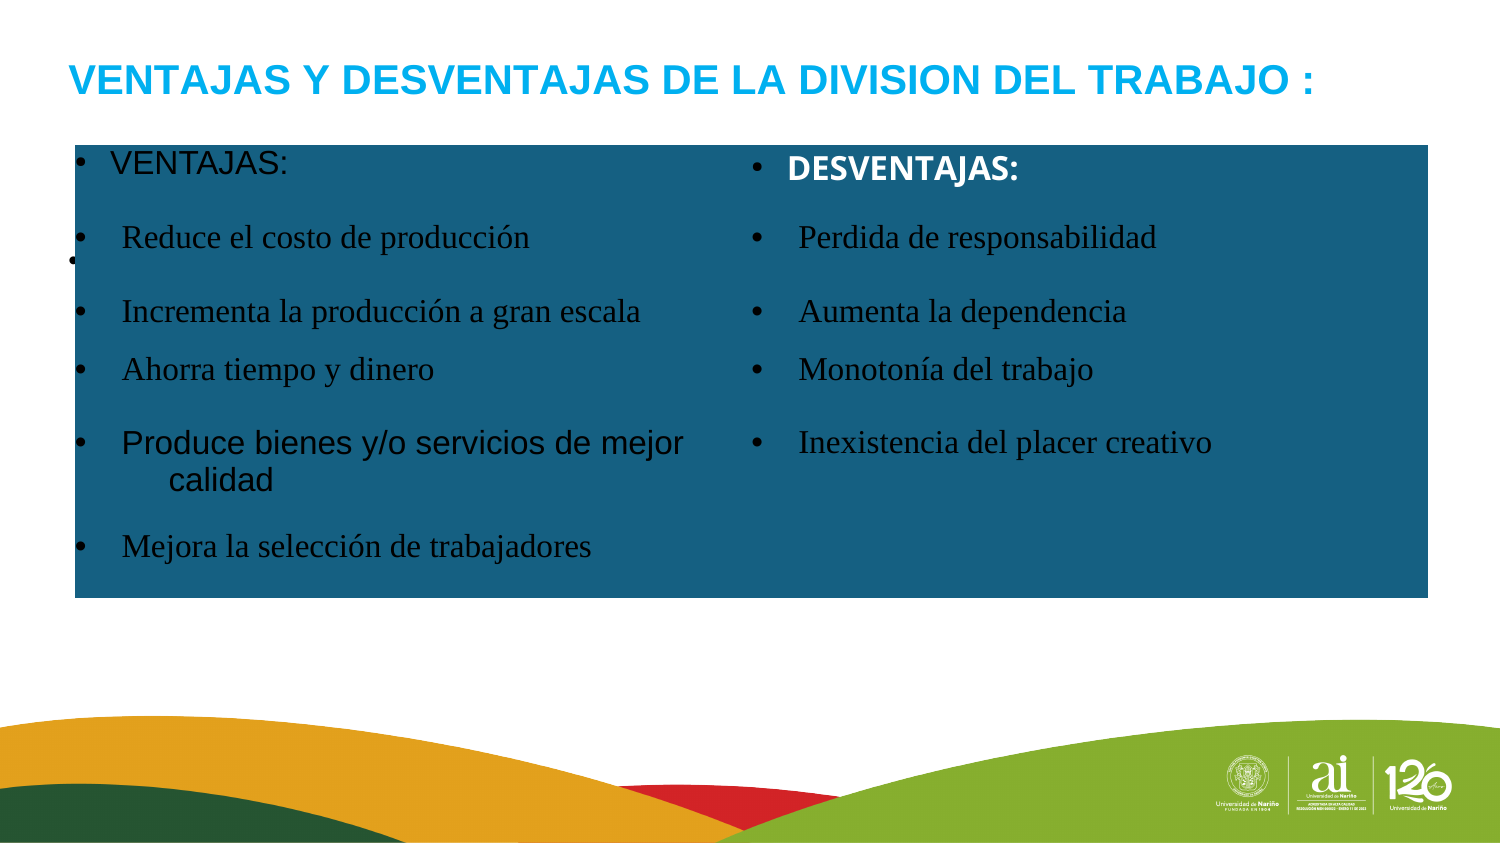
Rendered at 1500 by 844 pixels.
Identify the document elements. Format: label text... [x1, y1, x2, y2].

table_header DESVENTAJAS: [751, 145, 1428, 219]
table_cell Monotonía del trabajo [751, 350, 1428, 424]
table_cell [751, 528, 1428, 598]
table_cell Incrementa la producción a gran escala [75, 292, 751, 350]
table_cell Reduce el costo de producción [75, 219, 751, 292]
table_cell Produce bienes y/o servicios de mejor calidad [75, 424, 751, 528]
table_cell Aumenta la dependencia [751, 292, 1428, 350]
table_cell Inexistencia del placer creativo [751, 424, 1428, 528]
picture [0, 4, 1500, 843]
table_cell Perdida de responsabilidad [751, 219, 1428, 292]
table_header VENTAJAS: [75, 145, 751, 219]
table_cell Ahorra tiempo y dinero [75, 350, 751, 424]
text_box VENTAJAS Y DESVENTAJAS DE LA DIVISION DEL TRABAJO : [53, 45, 1500, 324]
table_cell Mejora la selección de trabajadores [75, 528, 751, 598]
